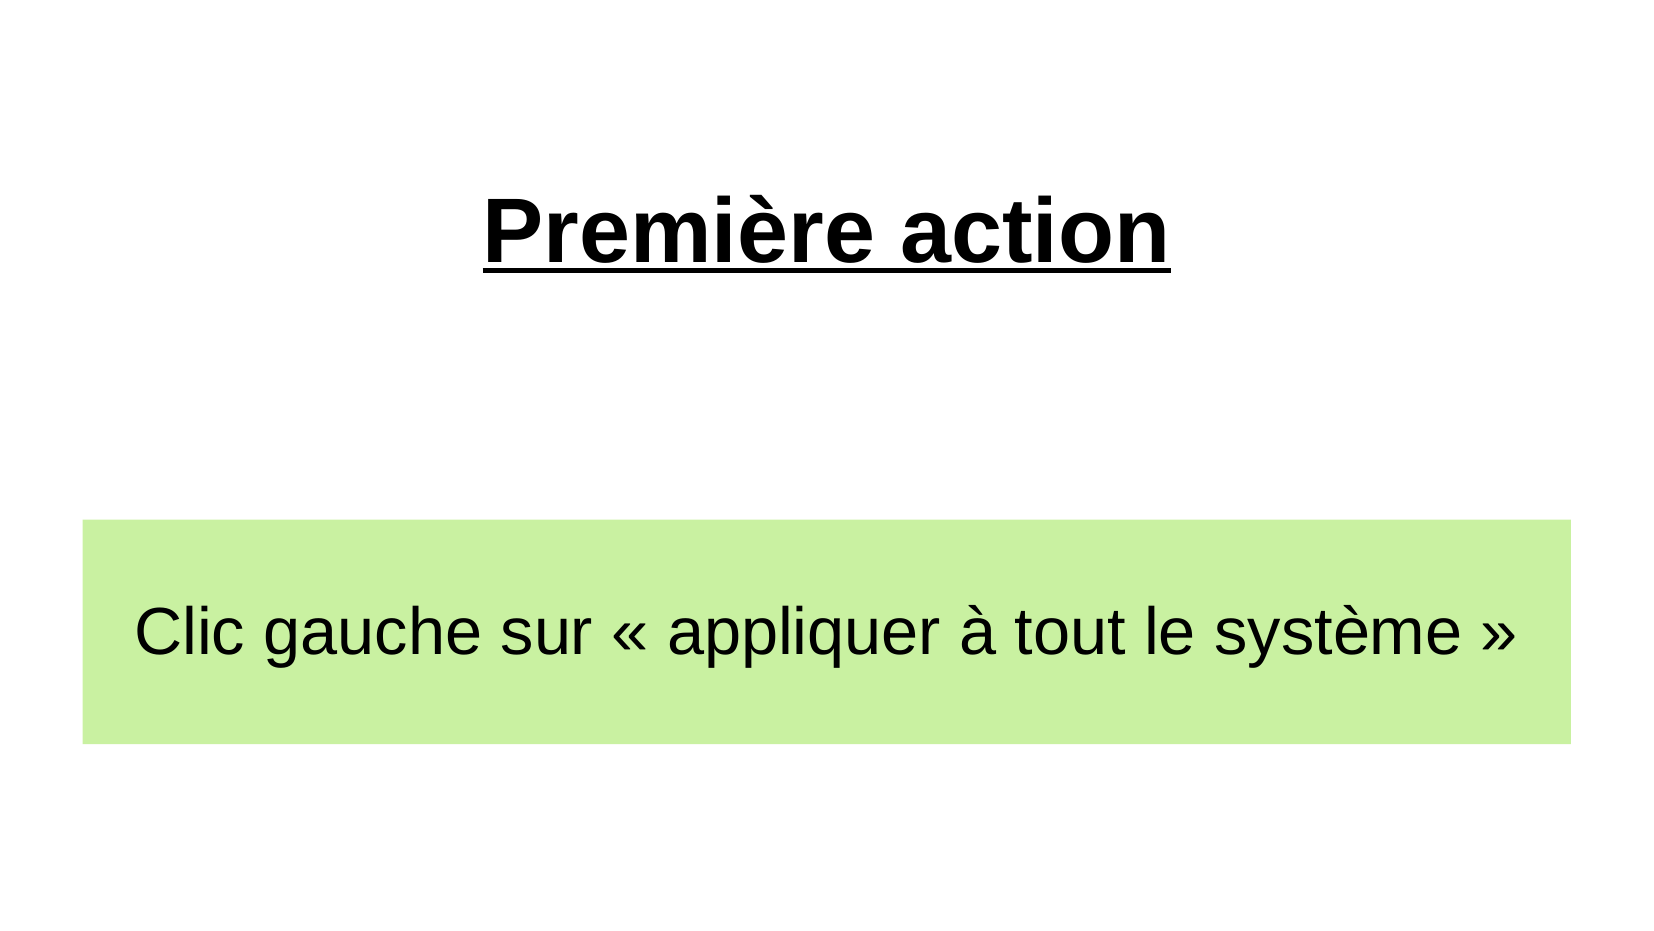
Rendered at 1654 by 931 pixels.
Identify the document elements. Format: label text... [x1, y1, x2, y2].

title Première action [82, 153, 1571, 309]
subtitle Clic gauche sur « appliquer à tout le système » [82, 519, 1571, 745]
